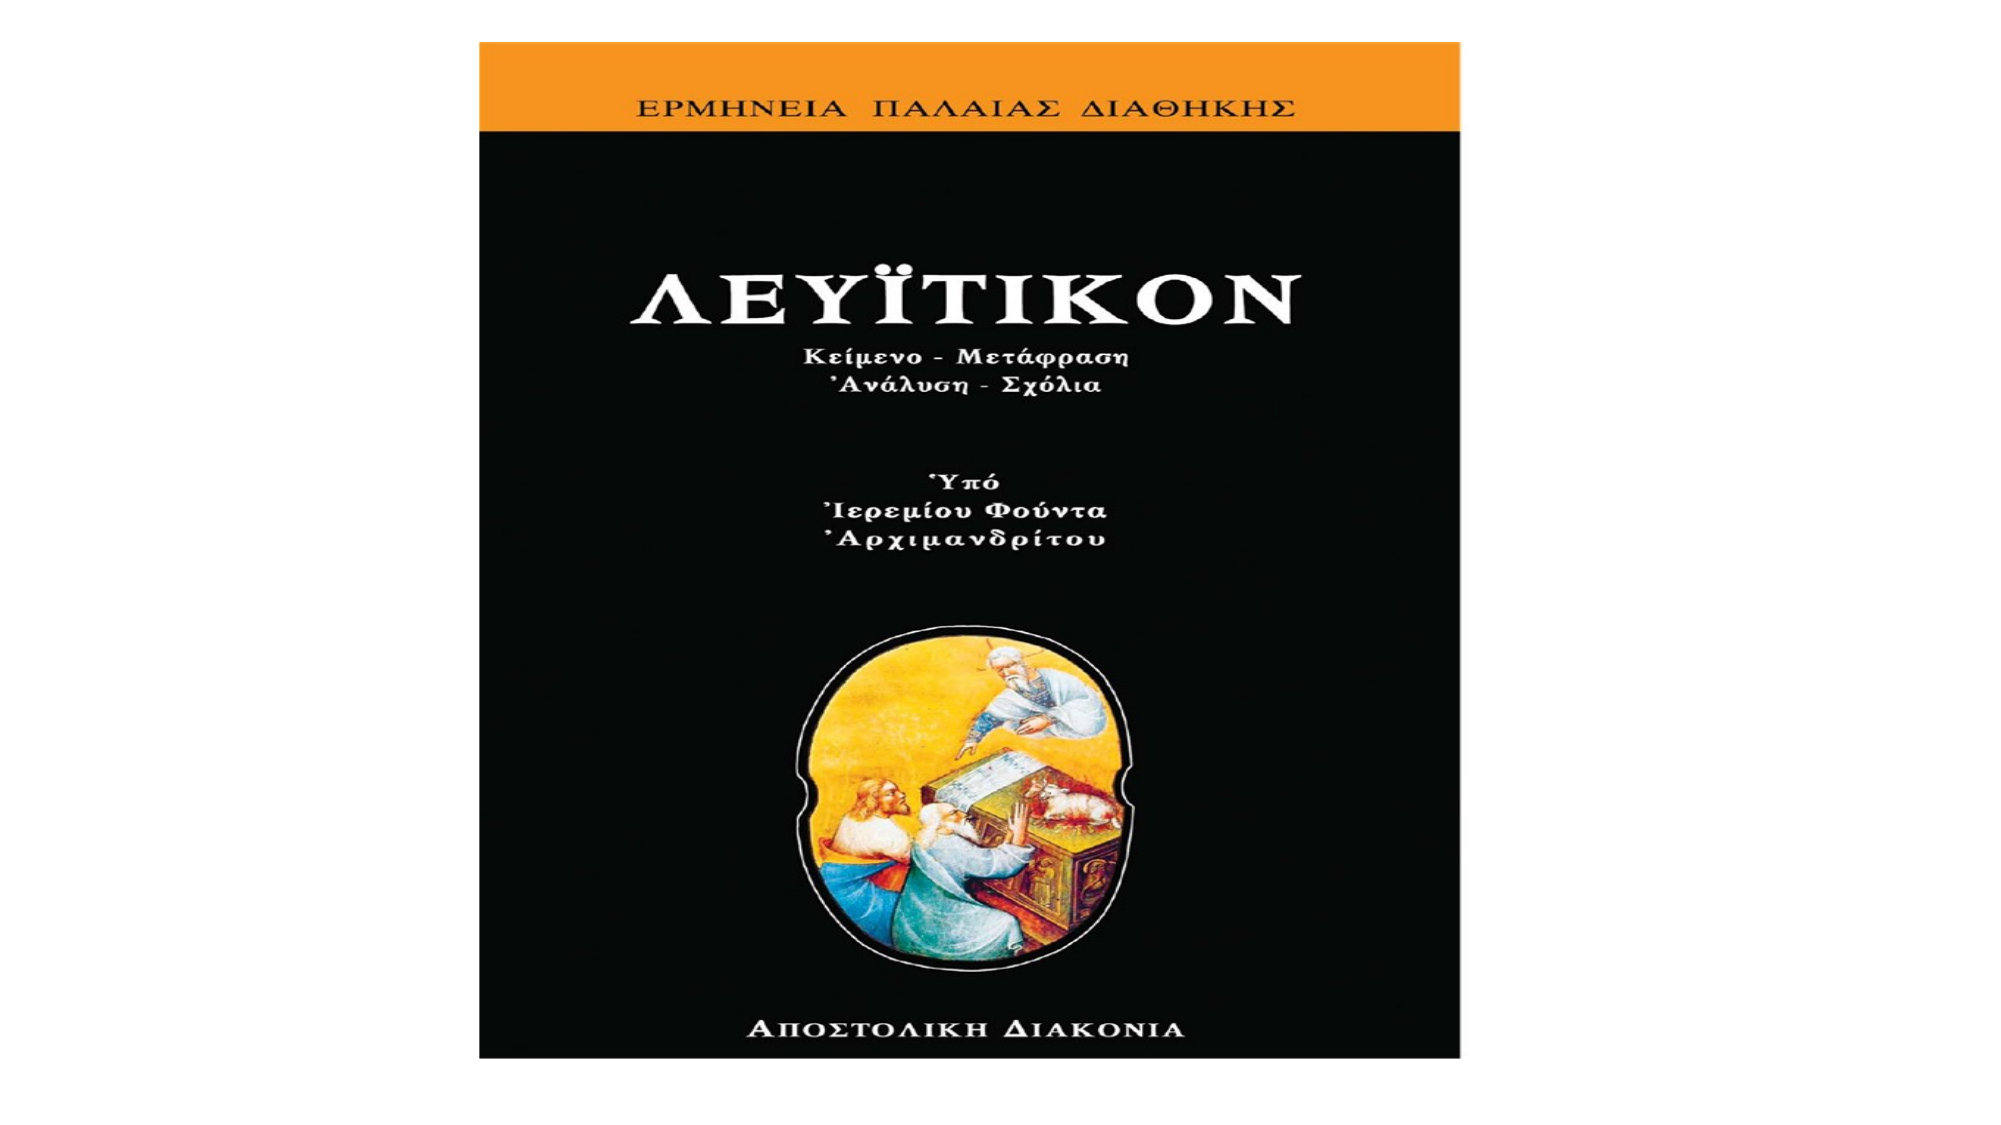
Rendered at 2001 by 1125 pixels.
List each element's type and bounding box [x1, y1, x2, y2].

picture [456, 42, 1485, 1059]
